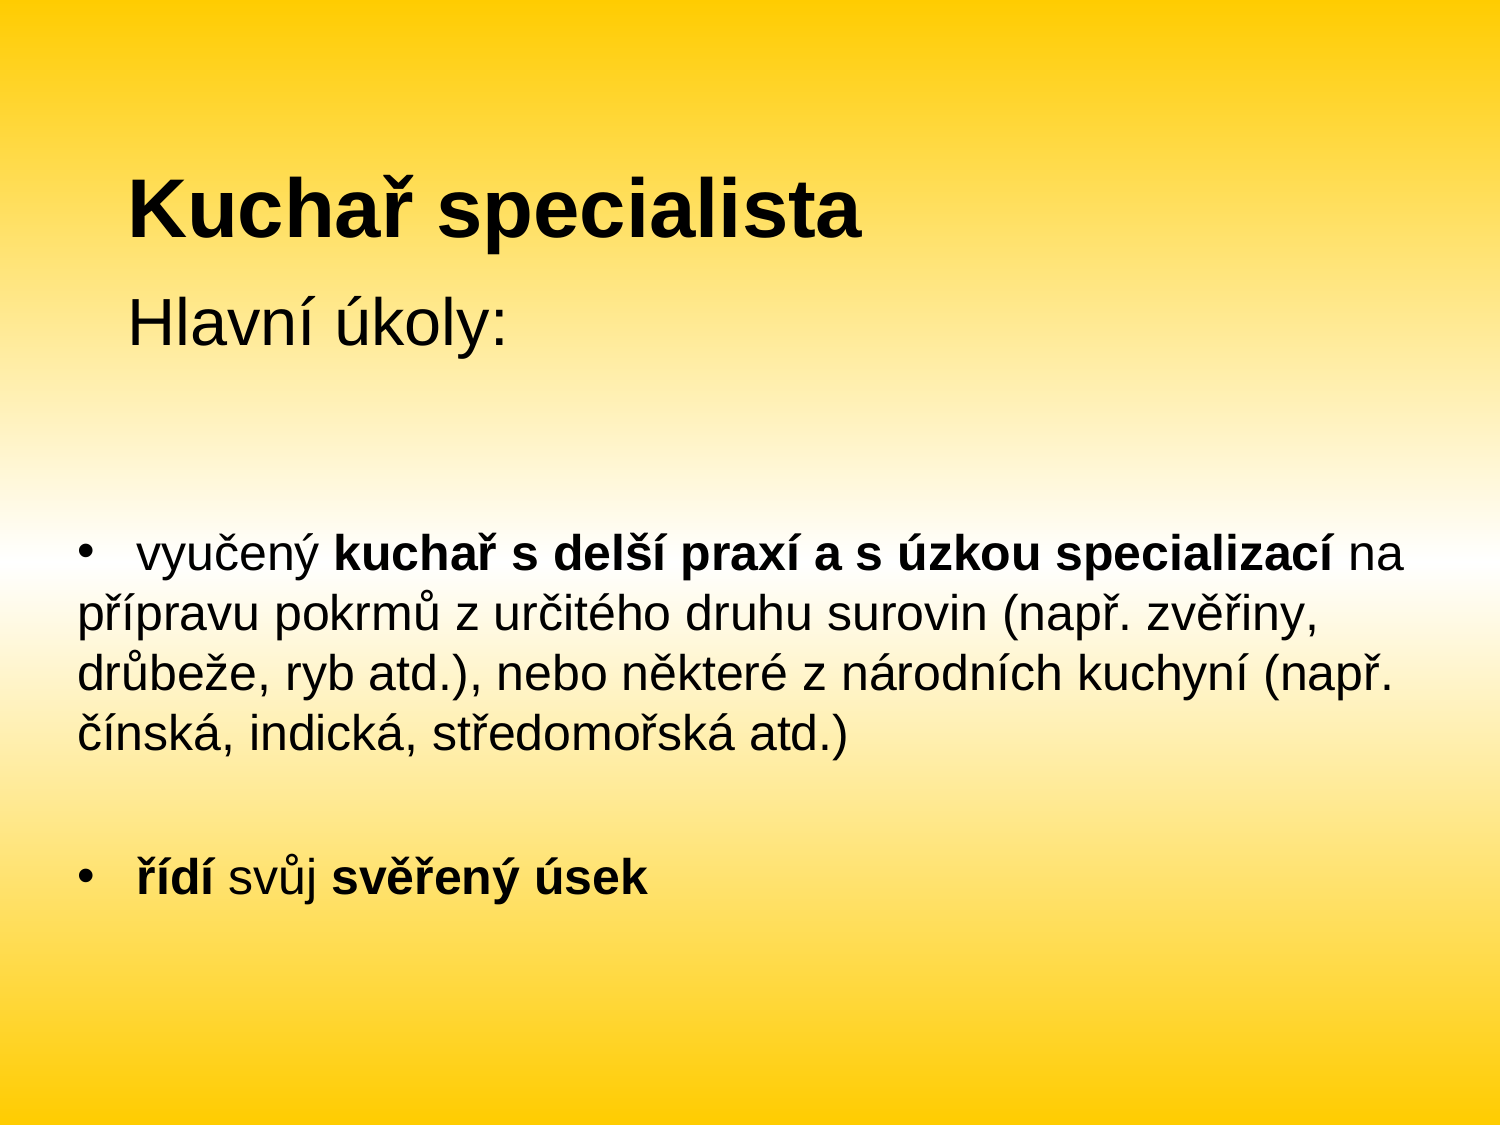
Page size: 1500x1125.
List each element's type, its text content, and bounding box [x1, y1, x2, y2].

subtitle vyučený kuchař s delší praxí a s úzkou specializací na přípravu pokrmů z určitého druhu surovin (např. zvěřiny, drůbeže, ryb atd.), nebo některé z národních kuchyní (např. čínská, indická, středomořská atd.) řídí svůj svěřený úsek [62, 512, 1450, 1051]
title Kuchař specialista Hlavní úkoly: [112, 99, 1388, 413]
